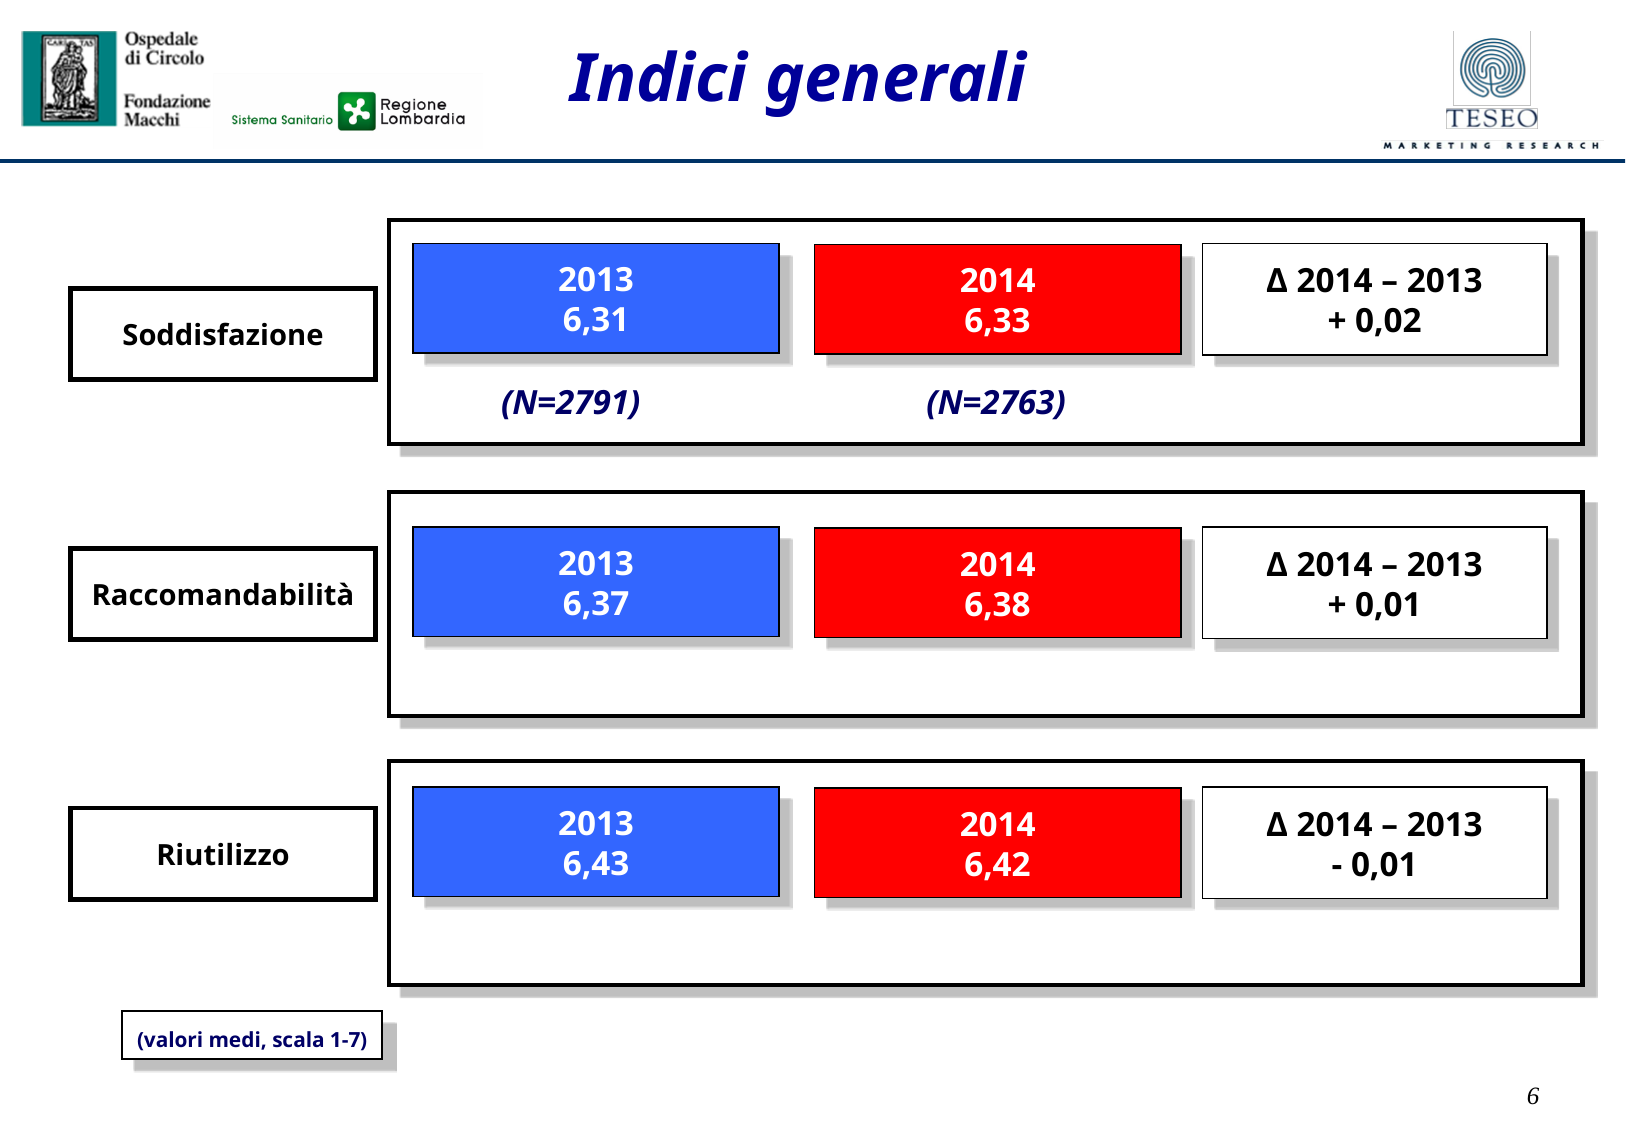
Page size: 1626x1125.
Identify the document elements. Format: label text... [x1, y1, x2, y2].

text_box Indici generali [182, 12, 1415, 138]
text_box Riutilizzo [70, 808, 376, 900]
text_box 2013 6,43 [413, 787, 780, 897]
text_box (valori medi, scala 1-7) [122, 1011, 383, 1060]
text_box Raccomandabilità [70, 548, 376, 640]
text_box (N=2791) [486, 373, 656, 429]
text_box (N=2763) [911, 373, 1081, 429]
text_box [389, 491, 1583, 717]
text_box Δ 2014 – 2013 + 0,02 [1202, 243, 1547, 355]
text_box 2013 6,31 [413, 243, 780, 354]
text_box 2014 6,33 [814, 244, 1181, 354]
text_box 2013 6,37 [413, 527, 780, 637]
text_box [389, 219, 1583, 445]
text_box Δ 2014 – 2013 - 0,01 [1202, 786, 1547, 899]
text_box Δ 2014 – 2013 + 0,01 [1202, 527, 1547, 639]
text_box [389, 760, 1583, 986]
text_box 2014 6,42 [814, 787, 1181, 898]
text_box Soddisfazione [70, 288, 376, 380]
text_box 2014 6,38 [814, 528, 1181, 638]
picture [1381, 31, 1604, 149]
picture [21, 31, 483, 149]
